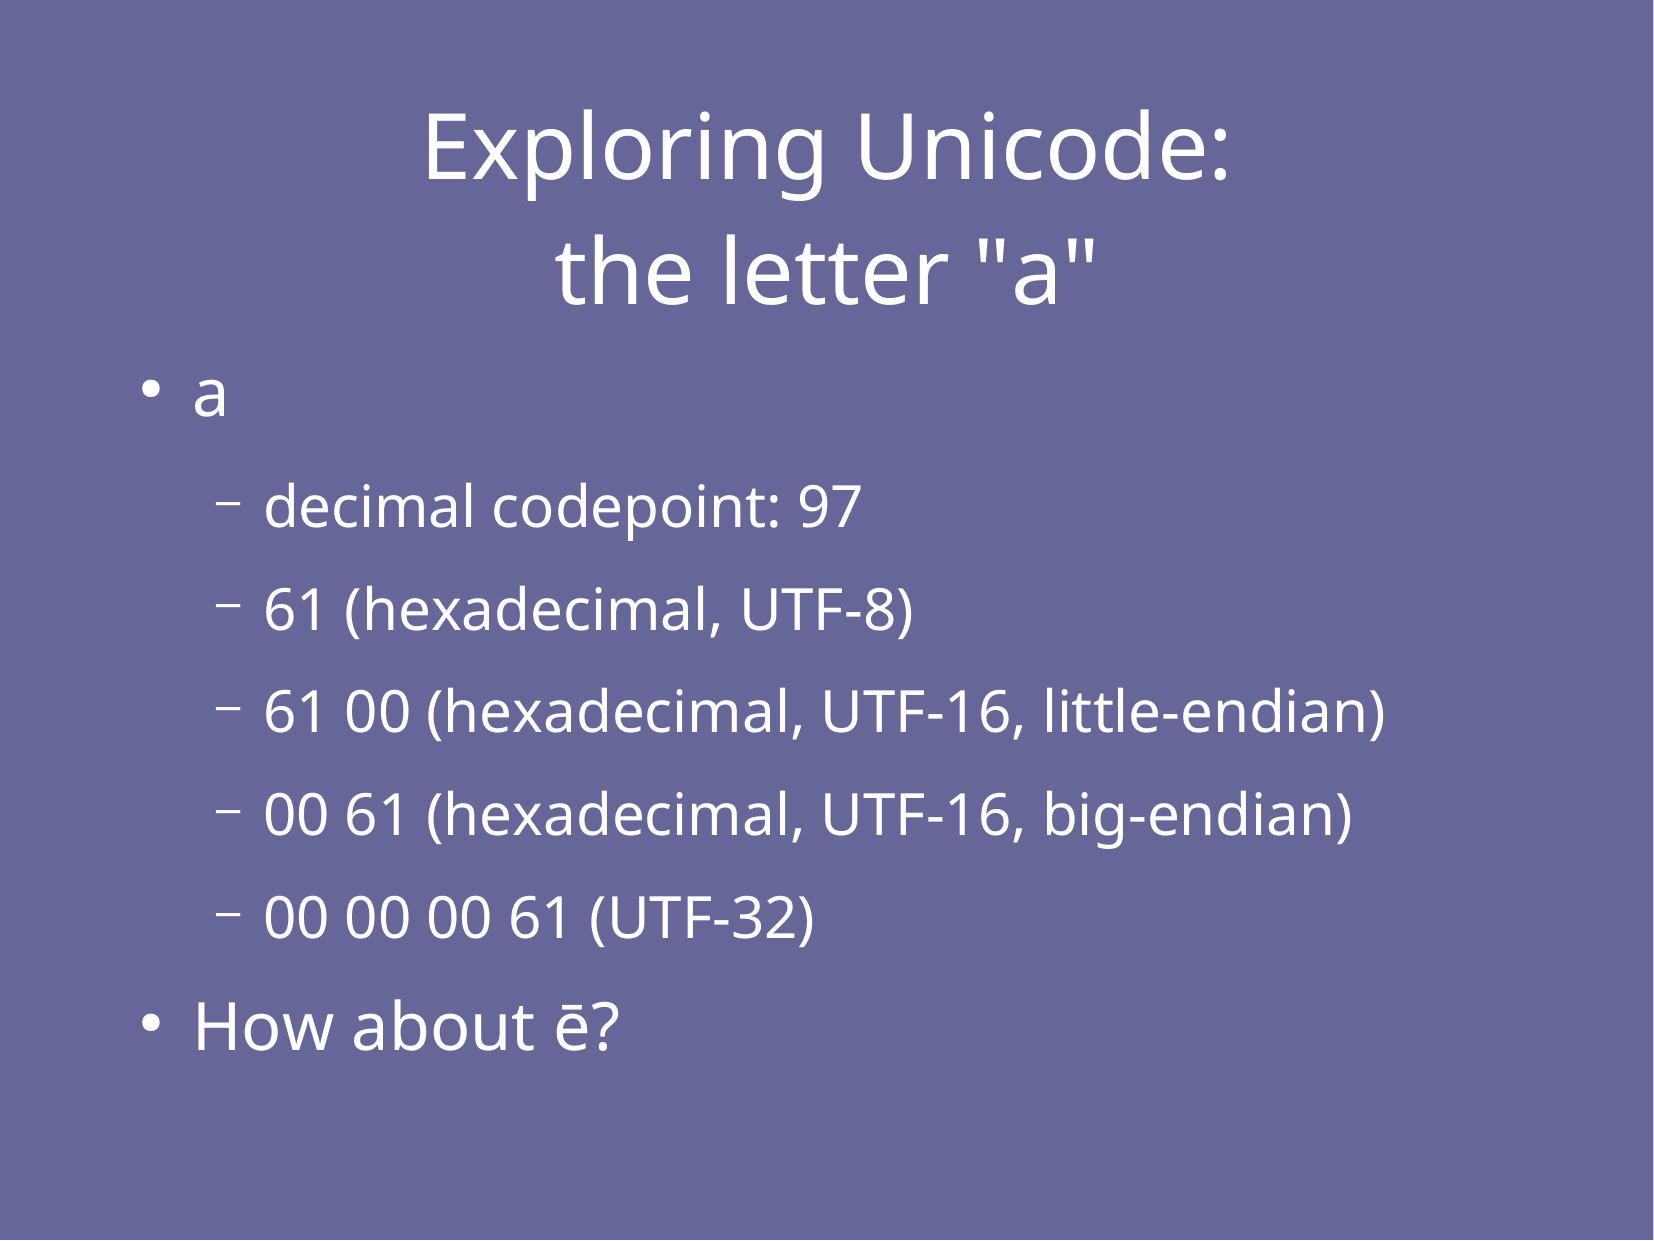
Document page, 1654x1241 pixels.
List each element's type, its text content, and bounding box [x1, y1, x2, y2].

title Exploring Unicode: the letter "a" [121, 83, 1534, 330]
list a decimal codepoint: 97 61 (hexadecimal, UTF-8) 61 00 (hexadecimal, UTF-16, little-endian) 00 61 (hexadecimal, UTF-16, big-endian) 00 00 00 61 (UTF-32) How about ē? [121, 344, 1534, 1127]
